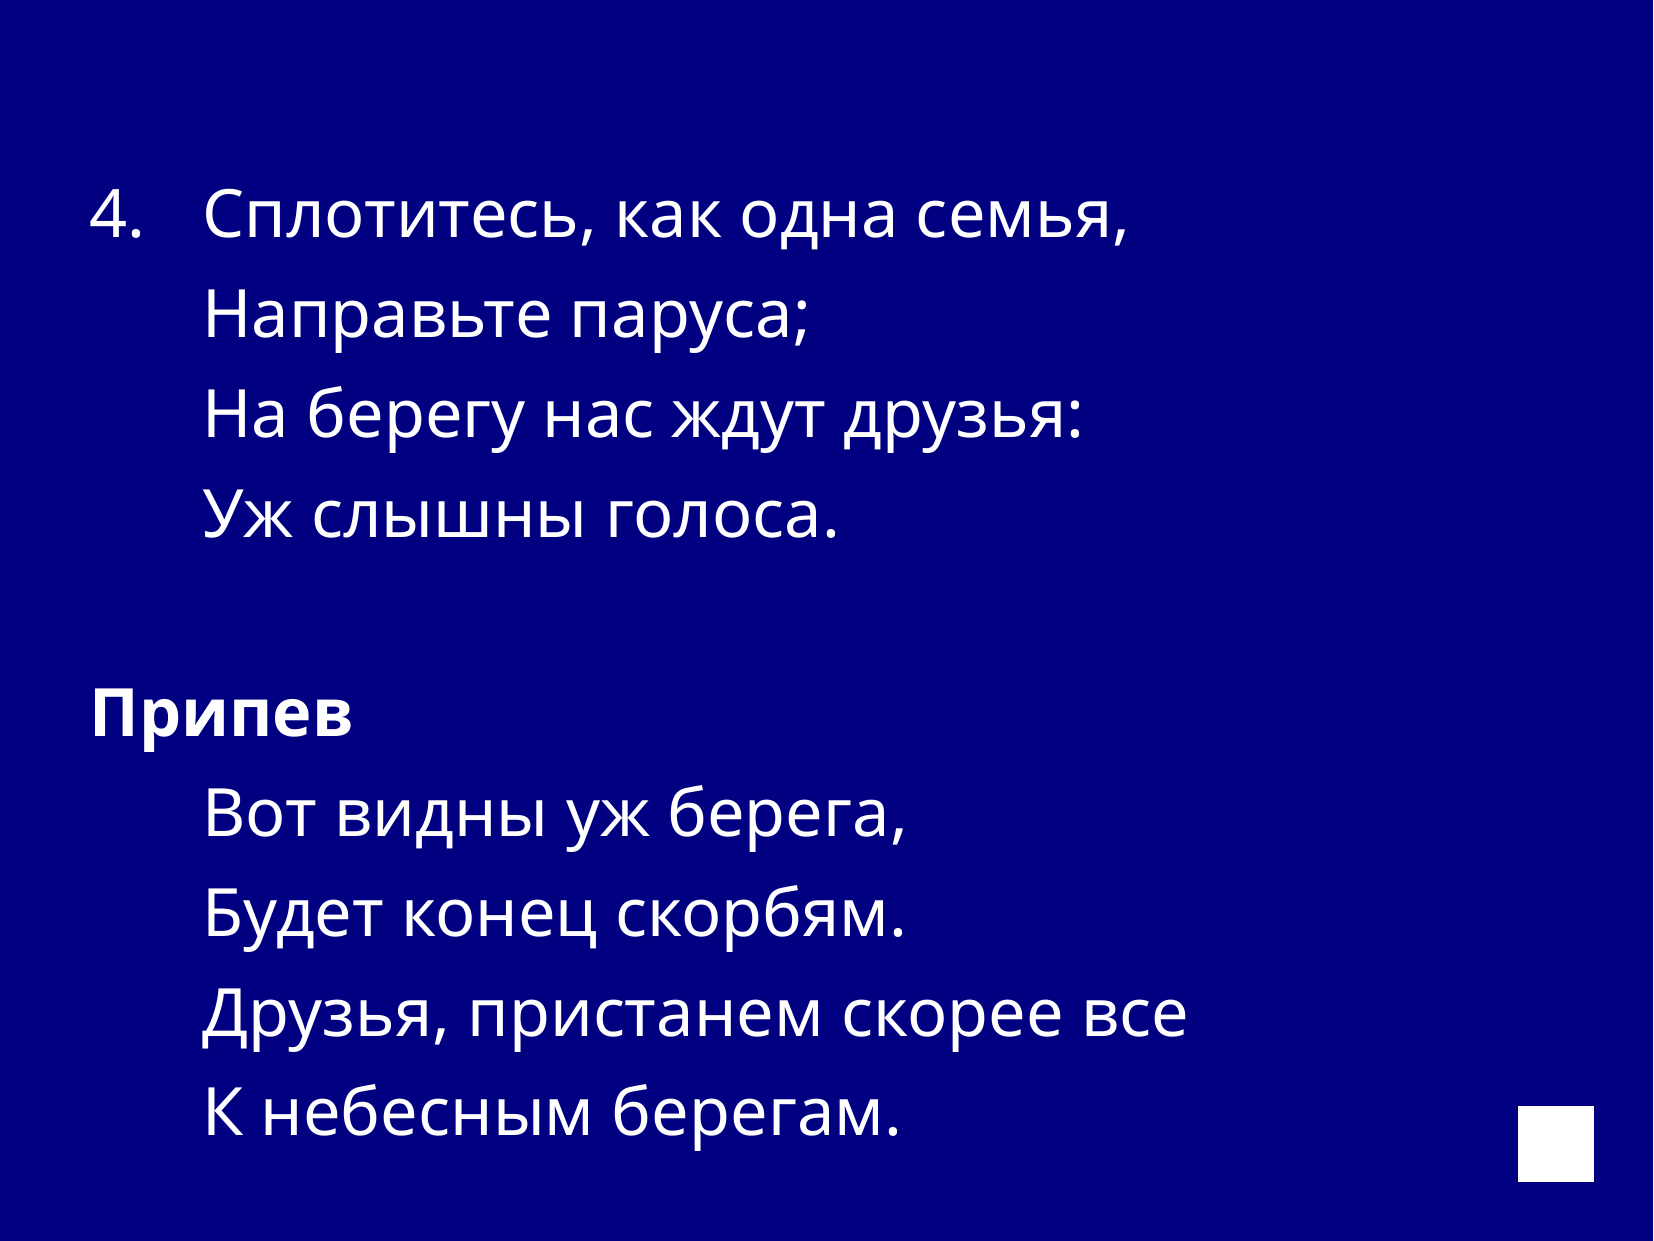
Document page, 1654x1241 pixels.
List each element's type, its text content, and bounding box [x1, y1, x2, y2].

text_box [1518, 1106, 1594, 1182]
text_box 4. Сплотитесь, как одна семья, Направьте паруса; На берегу нас ждут друзья: Уж слышны голоса. Припев Вот видны уж берега, Будет конец скорбям. Друзья, пристанем скорее все К небесным берегам. [75, 150, 1576, 1163]
